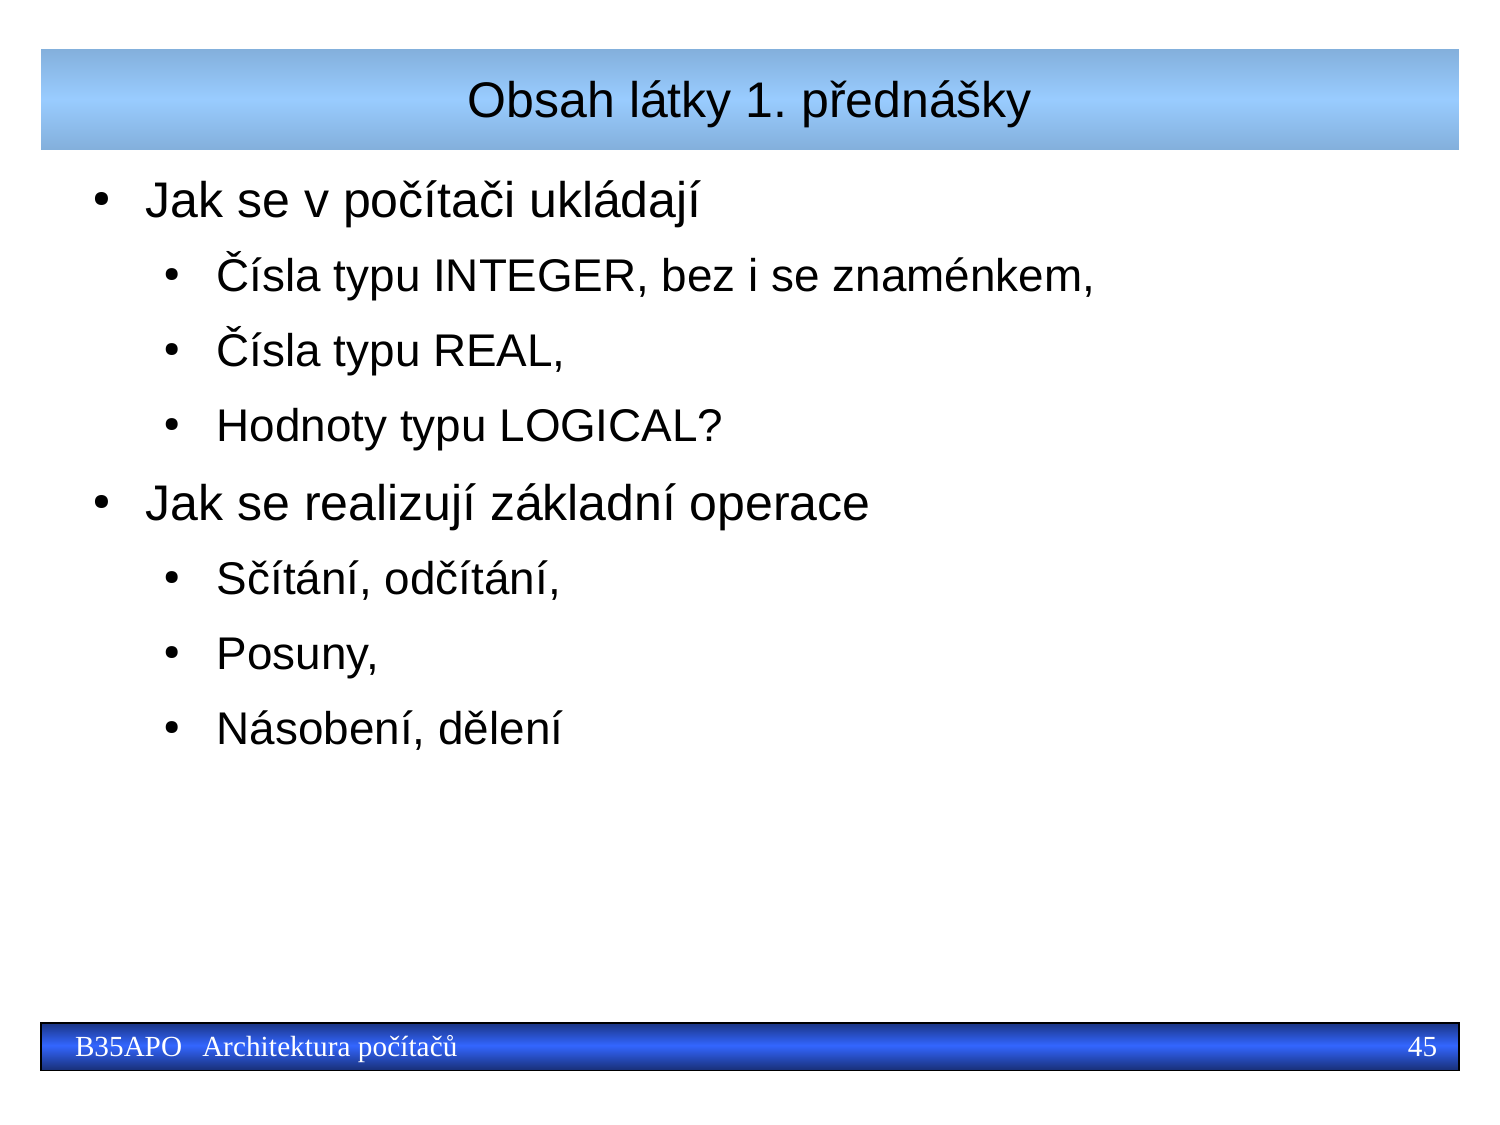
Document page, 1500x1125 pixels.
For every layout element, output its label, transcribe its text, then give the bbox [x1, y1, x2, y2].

title Obsah látky 1. přednášky [41, 49, 1459, 150]
list Jak se v počítači ukládají Čísla typu INTEGER, bez i se znaménkem, Čísla typu REAL, Hodnoty typu LOGICAL? Jak se realizují základní operace Sčítání, odčítání, Posuny, Násobení, dělení [75, 172, 1426, 963]
